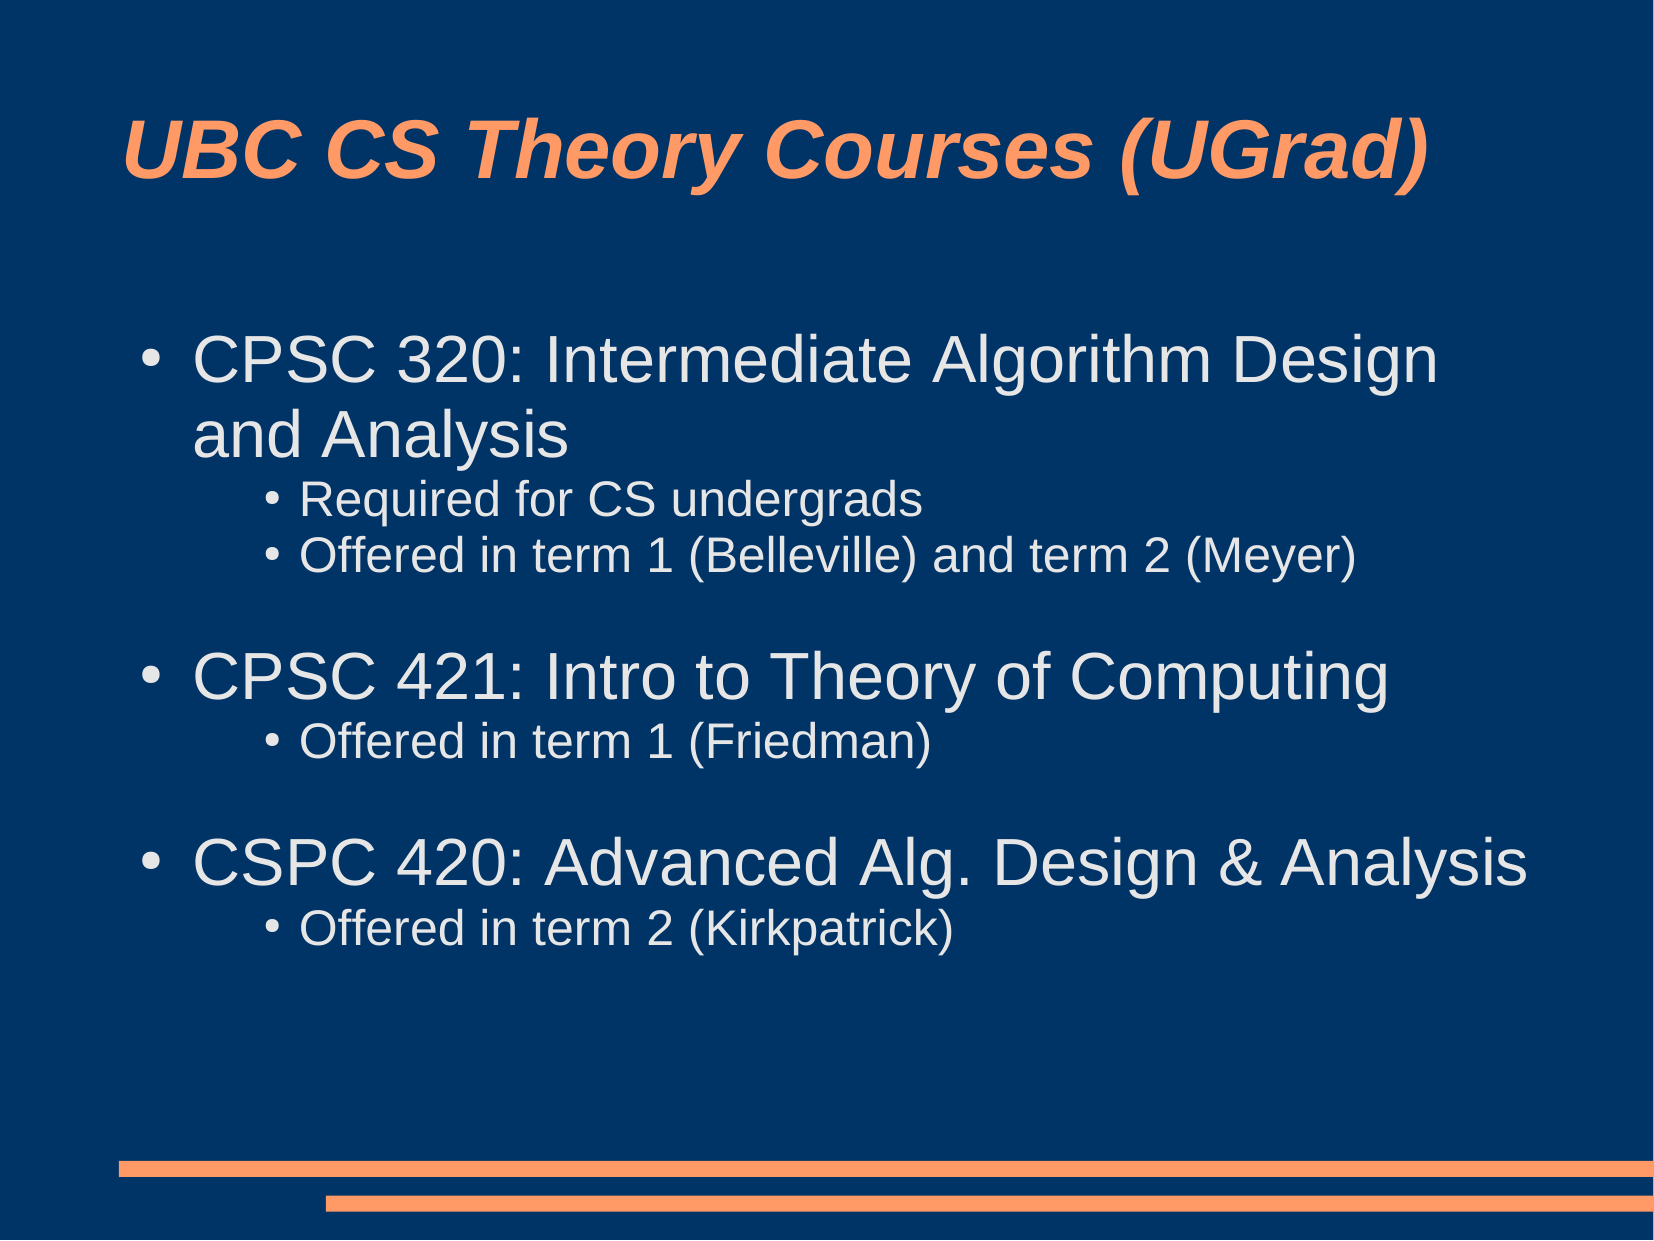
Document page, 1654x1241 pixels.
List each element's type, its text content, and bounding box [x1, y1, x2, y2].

title UBC CS Theory Courses (UGrad) [121, 46, 1534, 254]
list CPSC 320: Intermediate Algorithm Design and Analysis Required for CS undergrads Offered in term 1 (Belleville) and term 2 (Meyer) CPSC 421: Intro to Theory of Computing Offered in term 1 (Friedman) CSPC 420: Advanced Alg. Design & Analysis Offered in term 2 (Kirkpatrick) [121, 322, 1561, 1133]
